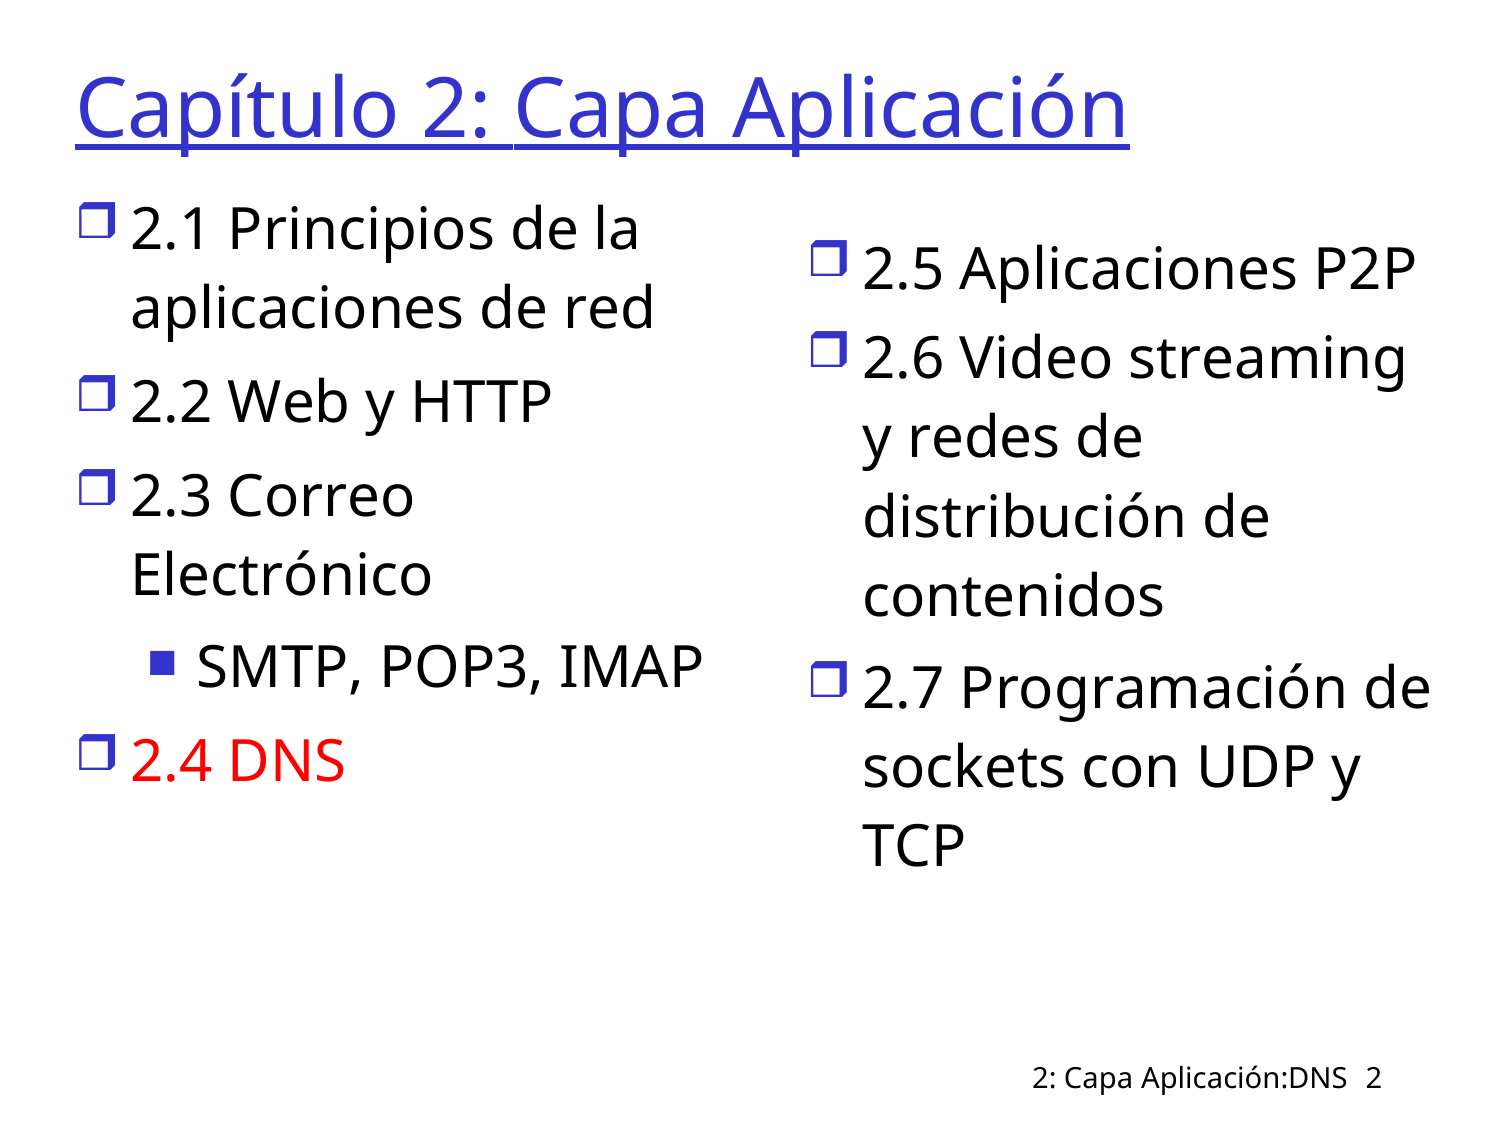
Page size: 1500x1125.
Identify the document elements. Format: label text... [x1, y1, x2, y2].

title Capítulo 2: Capa Aplicación [75, 23, 1426, 188]
list 2.5 Aplicaciones P2P 2.6 Video streaming y redes de distribución de contenidos 2.7 Programación de sockets con UDP y TCP [792, 225, 1464, 1066]
list 2.1 Principios de la aplicaciones de red 2.2 Web y HTTP 2.3 Correo Electrónico SMTP, POP3, IMAP 2.4 DNS [75, 187, 734, 841]
